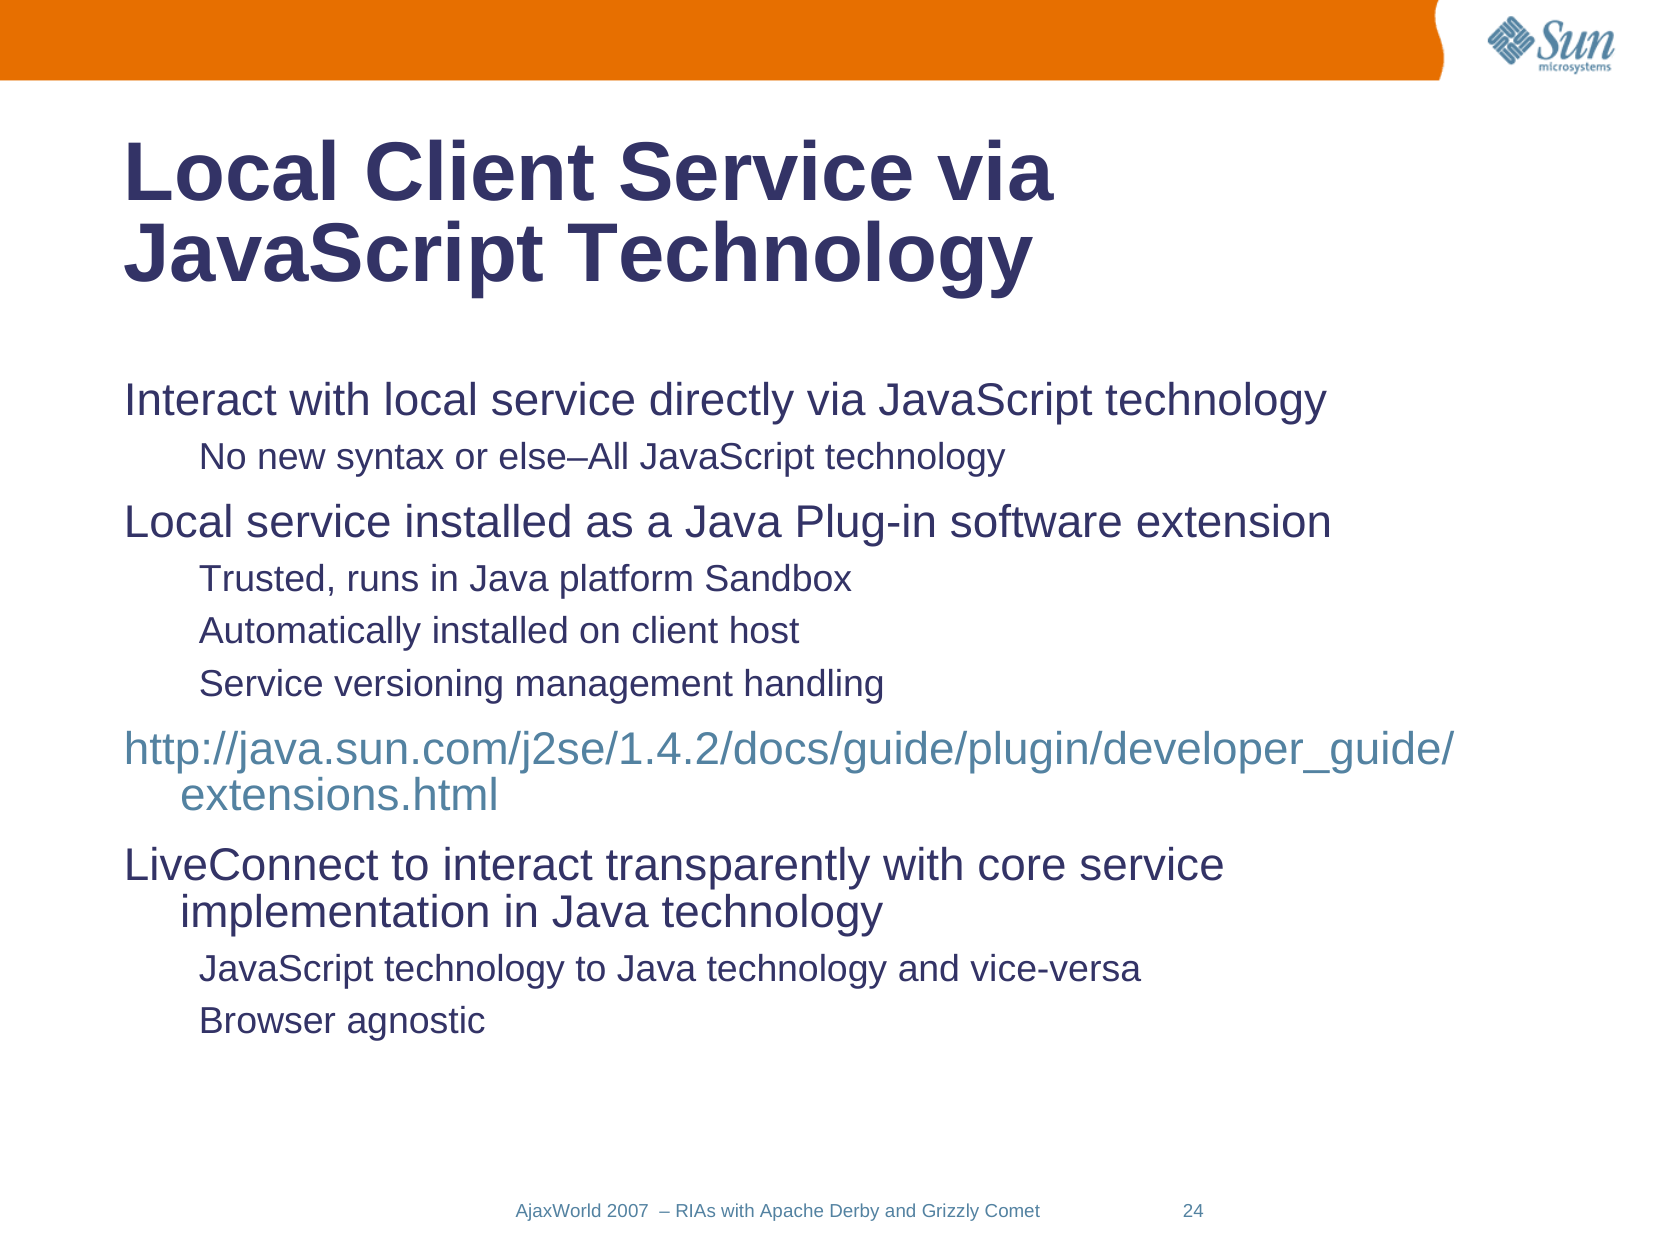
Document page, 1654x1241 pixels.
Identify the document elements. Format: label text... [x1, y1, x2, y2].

title Local Client Service via JavaScript Technology [124, 123, 1561, 298]
picture [0, 0, 1654, 83]
list Interact with local service directly via JavaScript technology No new syntax or else–All JavaScript technology Local service installed as a Java Plug-in software extension Trusted, runs in Java platform Sandbox Automatically installed on client host Service versioning management handling http://java.sun.com/j2se/1.4.2/docs/guide/plugin/developer_guide/extensions.html LiveConnect to interact transparently with core service implementation in Java technology JavaScript technology to Java technology and vice-versa Browser agnostic [124, 378, 1530, 1142]
